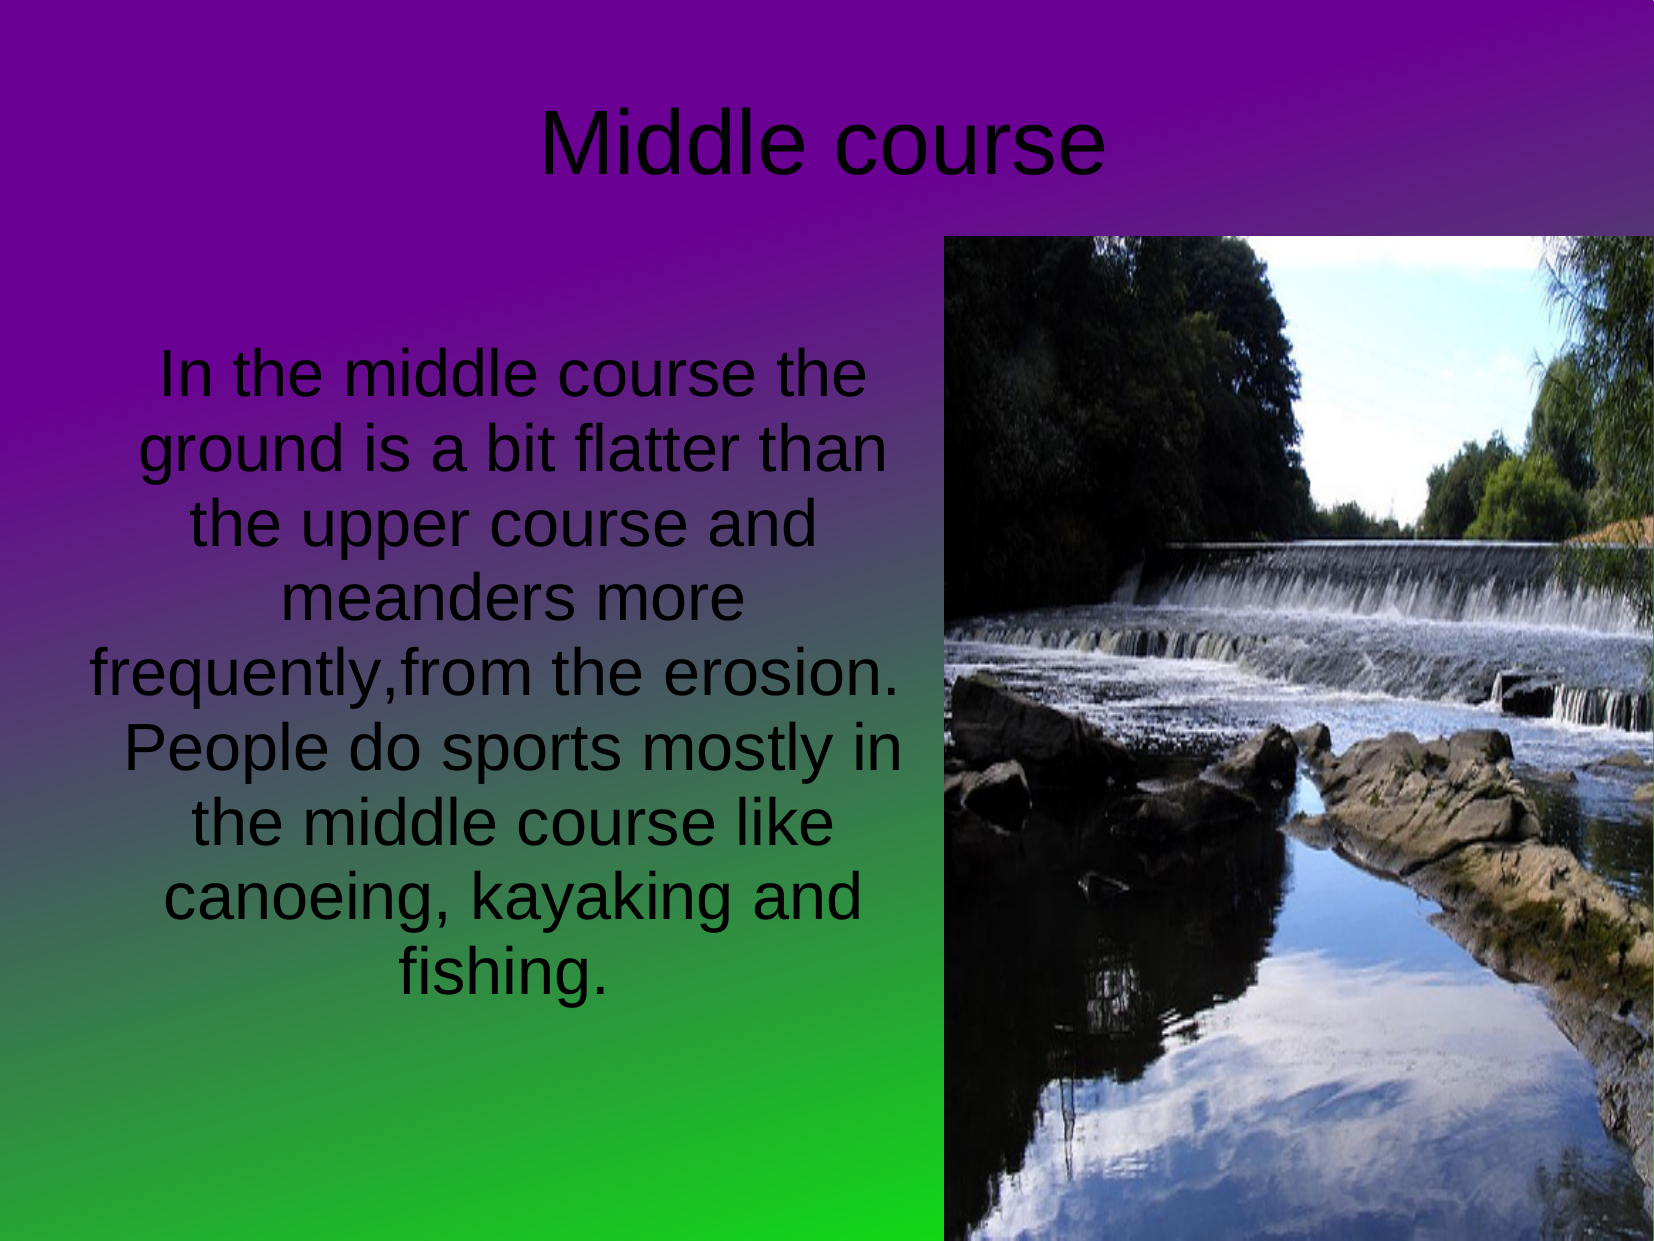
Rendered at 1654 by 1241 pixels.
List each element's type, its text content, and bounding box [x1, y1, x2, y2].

subtitle In the middle course the ground is a bit flatter than the upper course and meanders more frequently,from the erosion. People do sports mostly in the middle course like canoeing, kayaking and fishing. [82, 236, 944, 1109]
picture [944, 236, 1654, 1241]
title Middle course [82, 49, 1565, 236]
